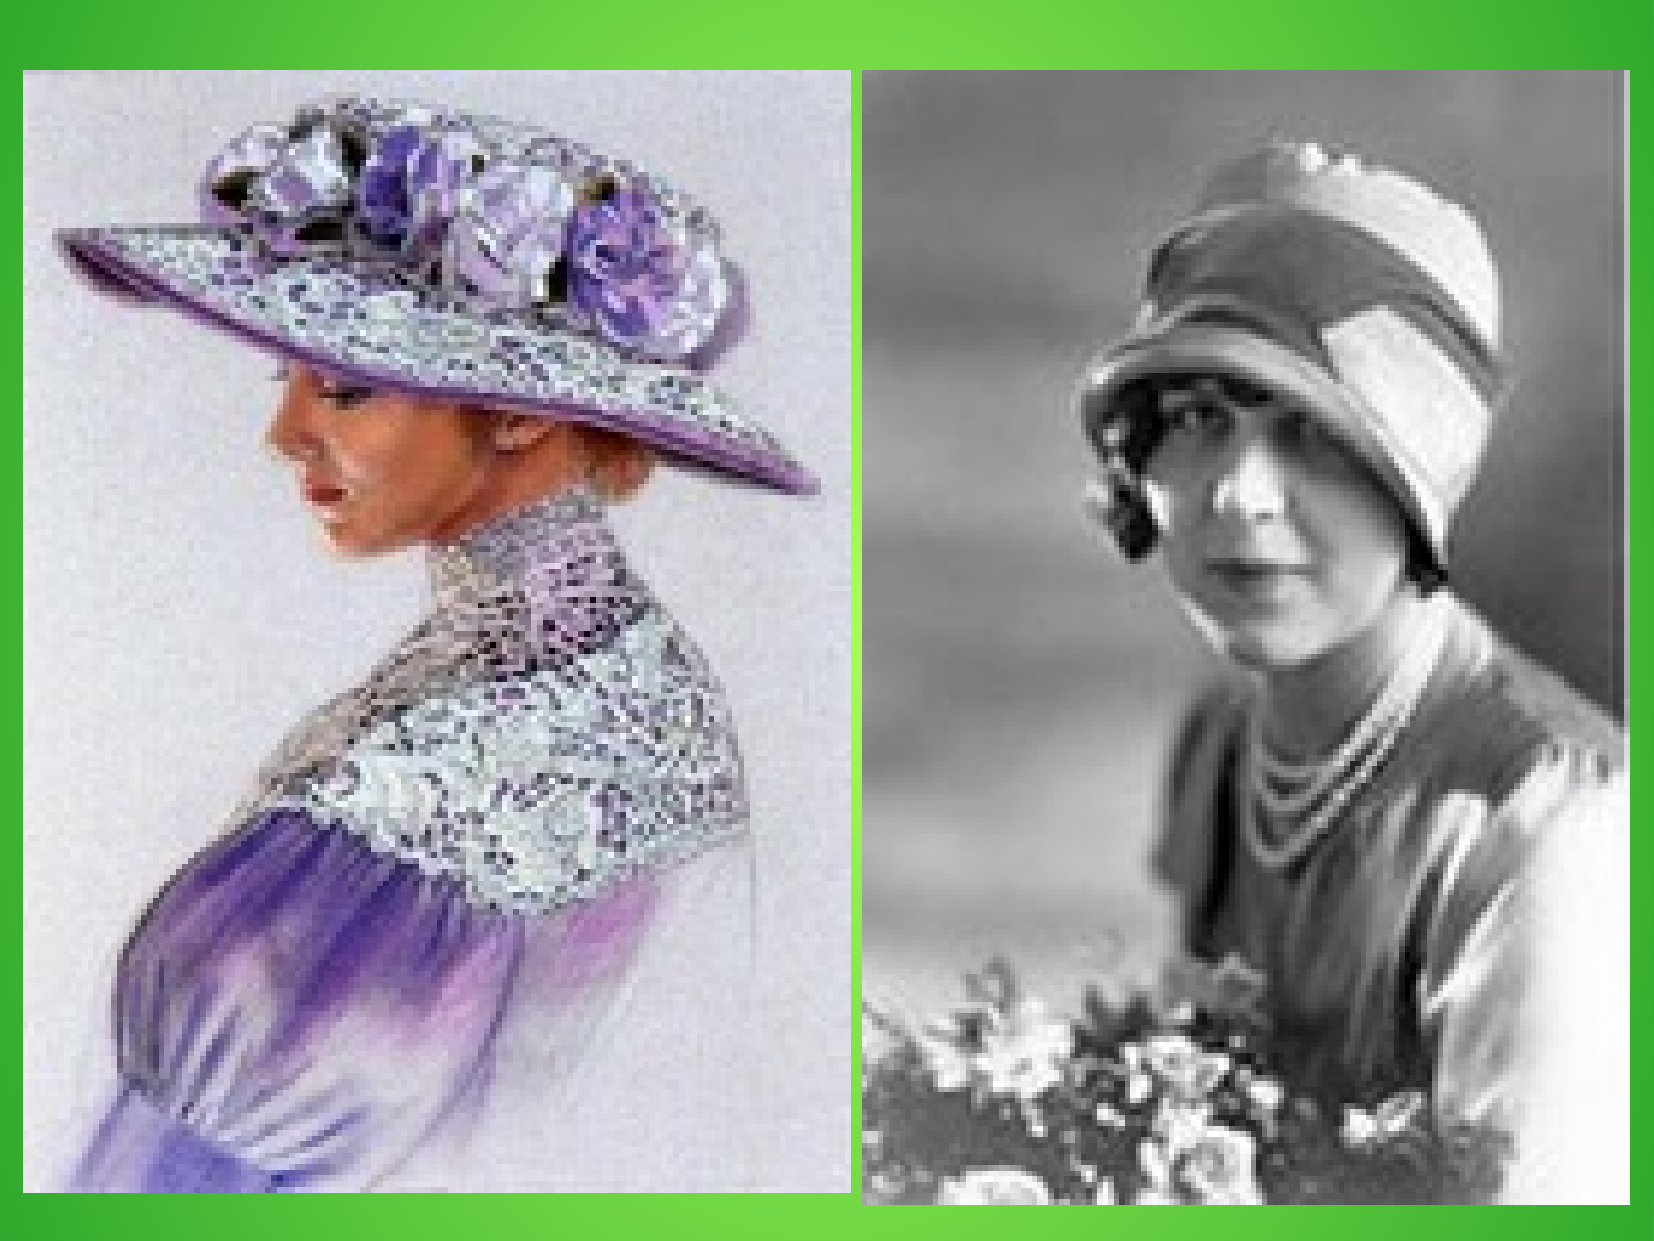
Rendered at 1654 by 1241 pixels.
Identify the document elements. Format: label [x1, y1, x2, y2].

picture [862, 70, 1630, 1205]
picture [23, 70, 851, 1193]
